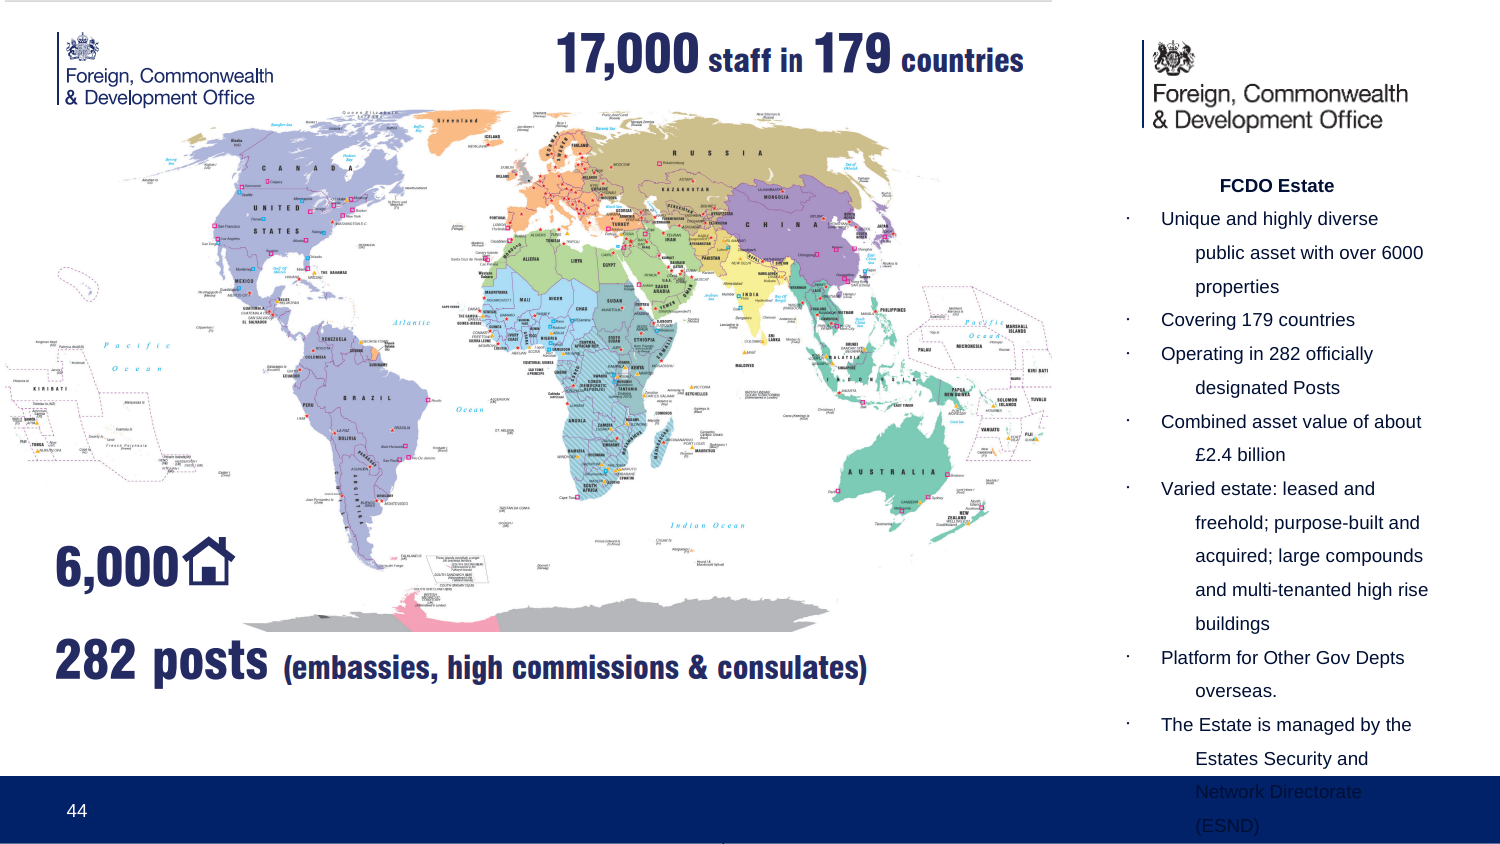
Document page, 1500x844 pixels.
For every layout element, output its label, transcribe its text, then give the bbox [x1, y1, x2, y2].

text_box FCDO Estate Unique and highly diverse public asset with over 6000 properties Covering 179 countries Operating in 282 officially designated Posts Combined asset value of about £2.4 billion Varied estate: leased and freehold; purpose-built and acquired; large compounds and multi-tenanted high rise buildings Platform for Other Gov Depts overseas. The Estate is managed by the Estates Security and Network Directorate (ESND) [1113, 156, 1442, 805]
picture [5, 0, 1052, 744]
text_box [0, 776, 1500, 844]
